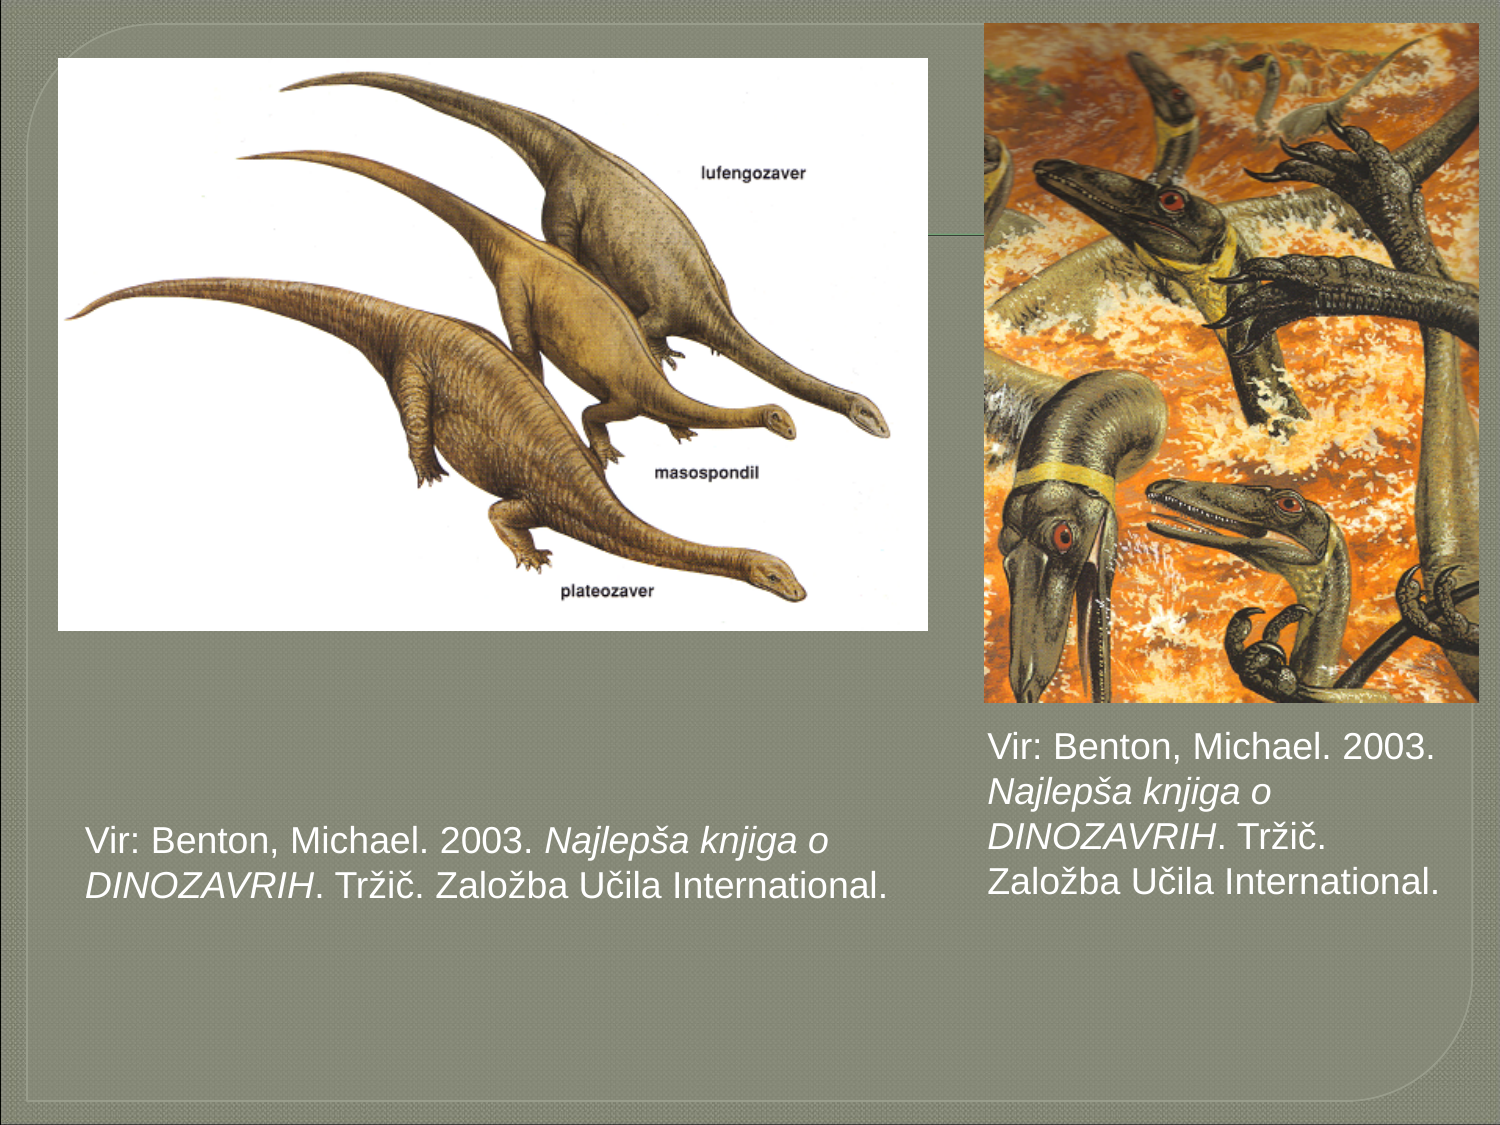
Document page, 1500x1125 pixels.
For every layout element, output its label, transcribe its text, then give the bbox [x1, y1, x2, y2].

picture [0, 0, 1500, 1125]
text_box Vir: Benton, Michael. 2003. Najlepša knjiga o DINOZAVRIH. Tržič. Založba Učila International. [972, 714, 1465, 910]
text_box Vir: Benton, Michael. 2003. Najlepša knjiga o DINOZAVRIH. Tržič. Založba Učila International. [70, 808, 938, 914]
